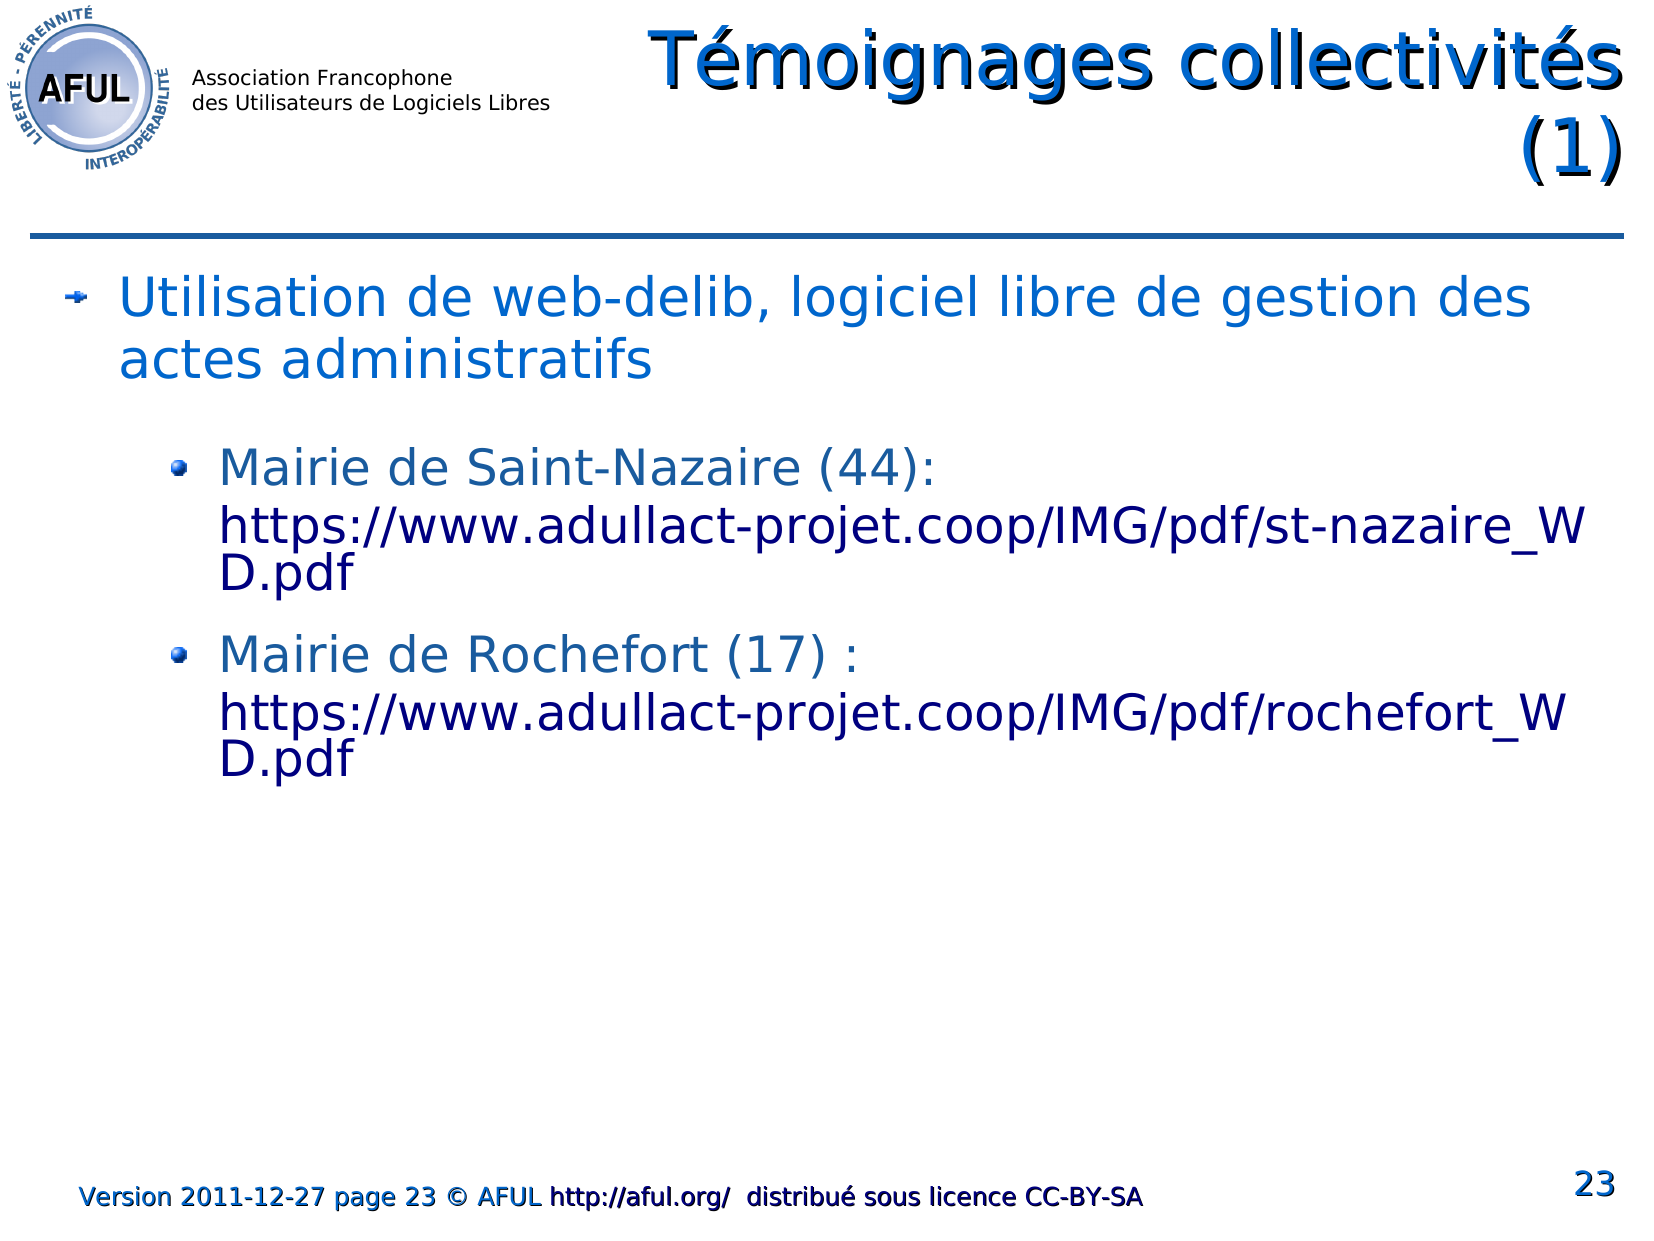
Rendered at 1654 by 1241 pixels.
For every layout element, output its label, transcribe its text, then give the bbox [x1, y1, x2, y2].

title Témoignages collectivités (1) [501, 0, 1625, 207]
list Utilisation de web-delib, logiciel libre de gestion des actes administratifs Mairie de Saint-Nazaire (44): https://www.adullact-projet.coop/IMG/pdf/st-nazaire_WD.pdf Mairie de Rochefort (17) :https://www.adullact-projet.coop/IMG/pdf/rochefort_WD.pdf [47, 265, 1595, 1211]
picture [0, 0, 178, 178]
